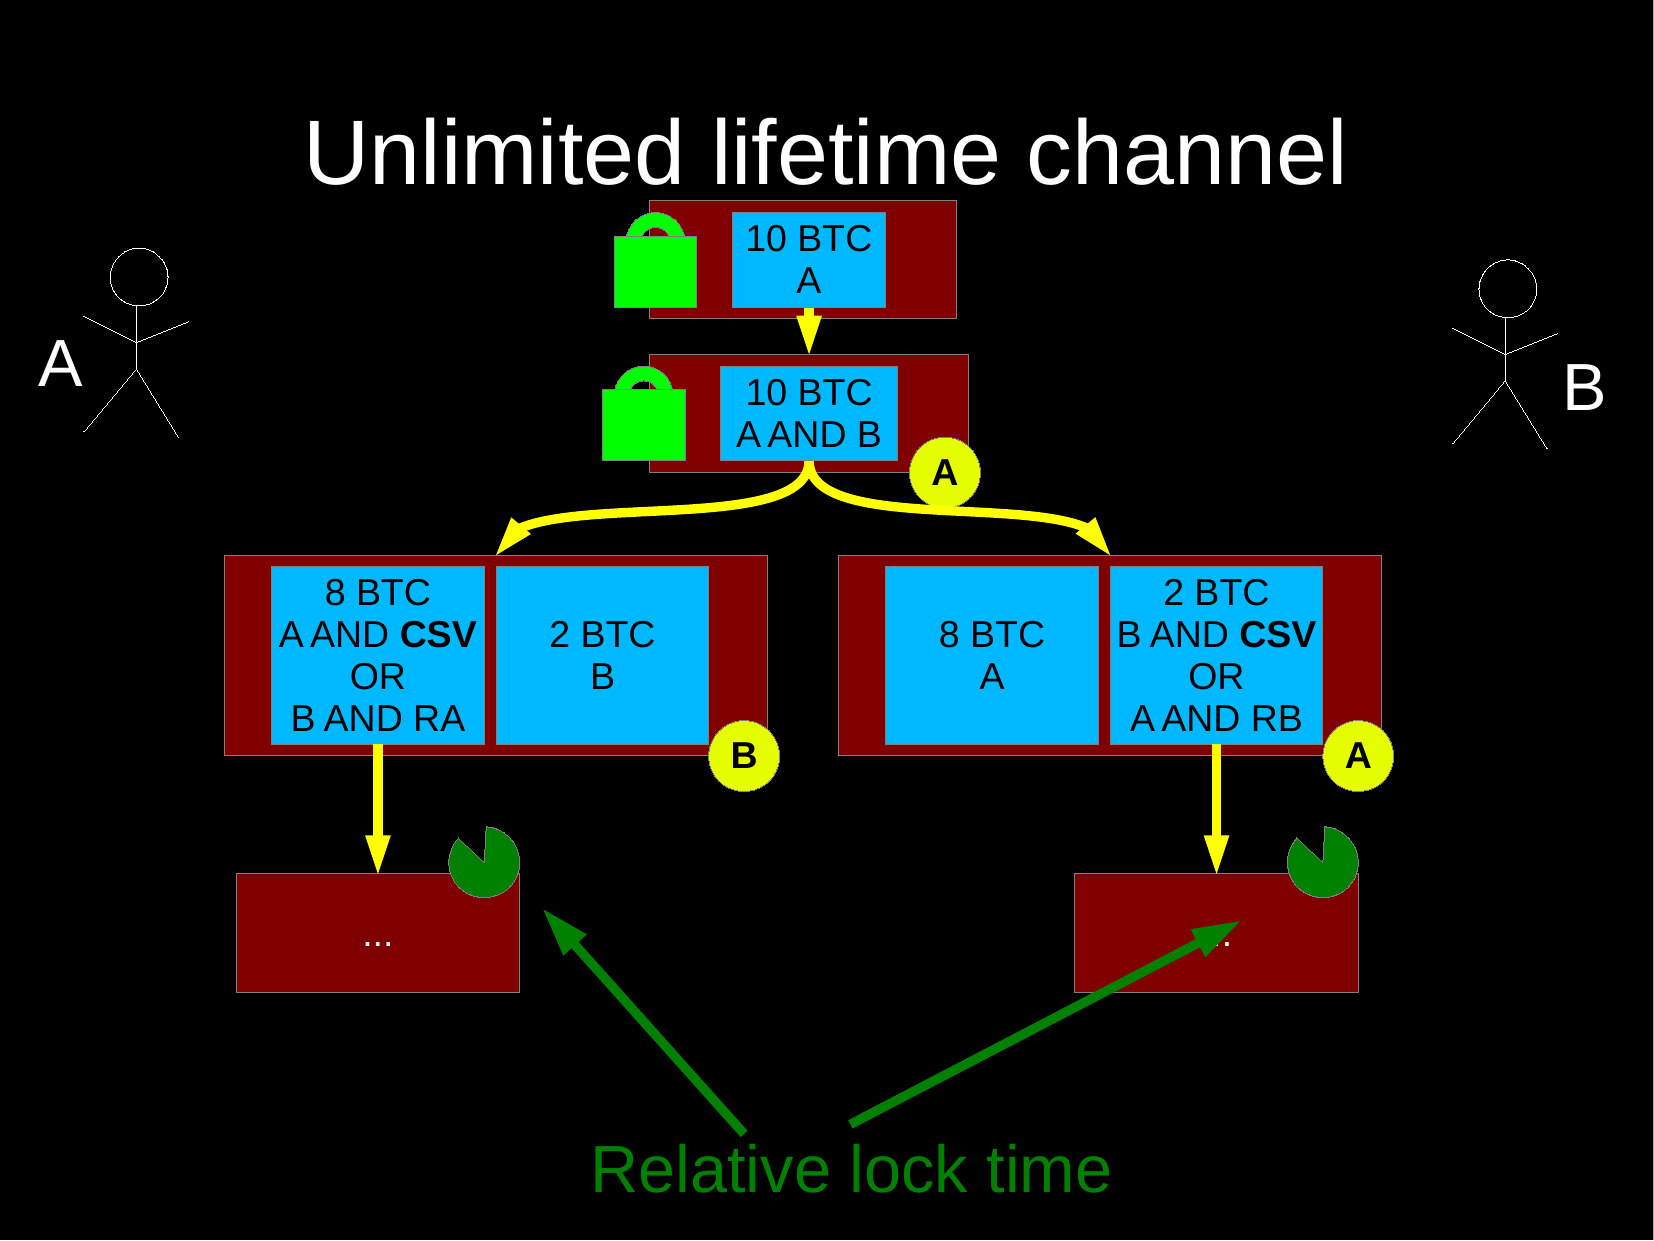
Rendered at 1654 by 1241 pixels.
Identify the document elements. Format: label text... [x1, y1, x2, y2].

text_box [448, 826, 520, 898]
text_box B [1547, 342, 1622, 432]
text_box B [708, 720, 780, 792]
text_box [224, 555, 768, 756]
text_box 10 BTC A AND B [720, 366, 898, 461]
text_box 2 BTC B AND CSV OR A AND RB [1110, 566, 1323, 745]
title Unlimited lifetime channel [82, 49, 1571, 257]
text_box ... [1074, 873, 1359, 993]
text_box [838, 555, 1382, 756]
text_box [614, 200, 957, 319]
text_box 2 BTC B [496, 566, 709, 745]
text_box [602, 354, 969, 473]
text_box ... [236, 873, 520, 993]
text_box A [909, 437, 981, 506]
text_box A [1322, 720, 1394, 792]
text_box A [23, 318, 98, 409]
text_box [1287, 826, 1359, 898]
text_box 8 BTC A AND CSV OR B AND RA [271, 566, 485, 745]
text_box 8 BTC A [885, 566, 1099, 745]
text_box 10 BTC A [732, 212, 886, 308]
text_box Relative lock time [575, 1124, 1130, 1214]
